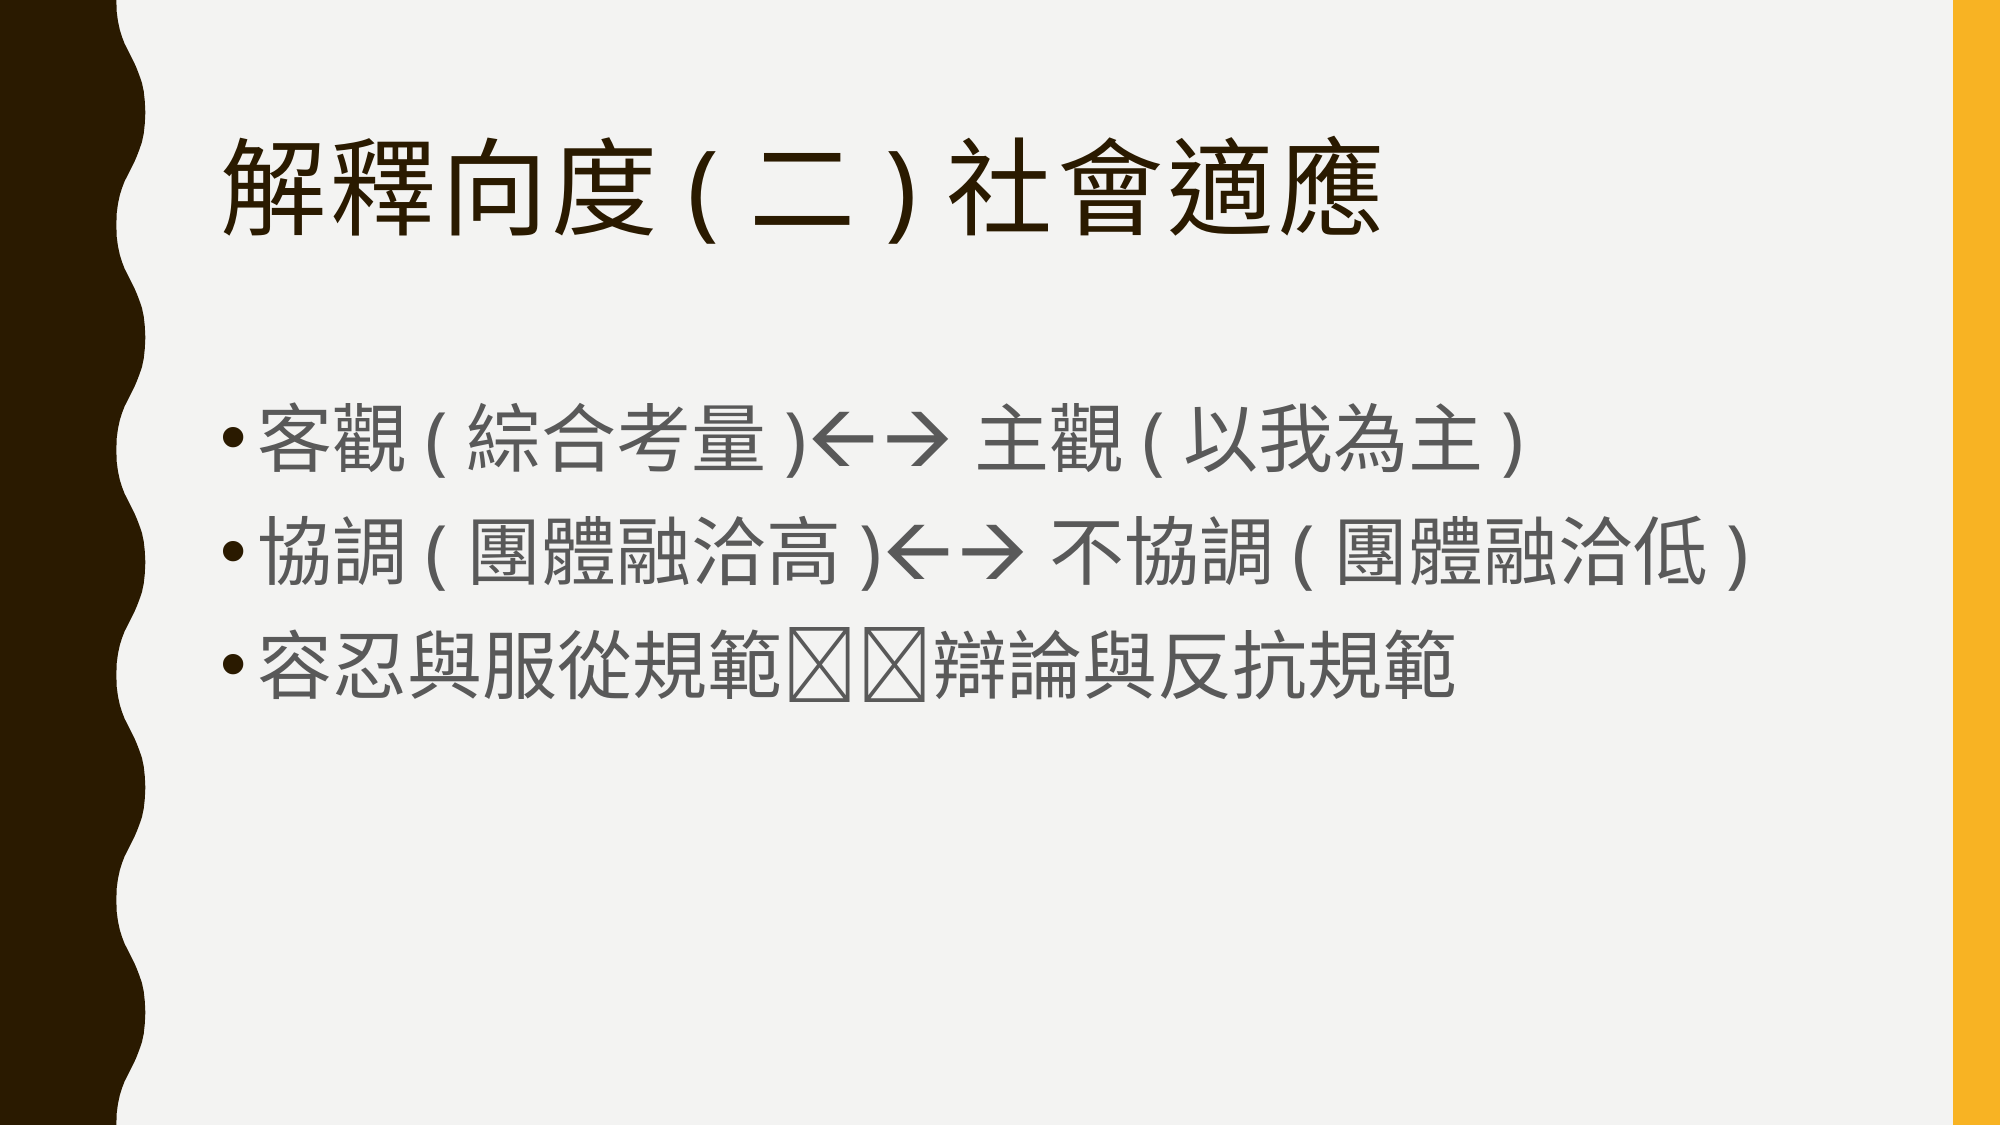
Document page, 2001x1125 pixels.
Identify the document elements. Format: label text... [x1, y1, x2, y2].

list 客觀(綜合考量)主觀(以我為主) 協調(團體融洽高)不協調(團體融洽低) 容忍與服從規範辯論與反抗規範 [205, 375, 1876, 965]
title 解釋向度(二)社會適應 [205, 128, 1876, 308]
